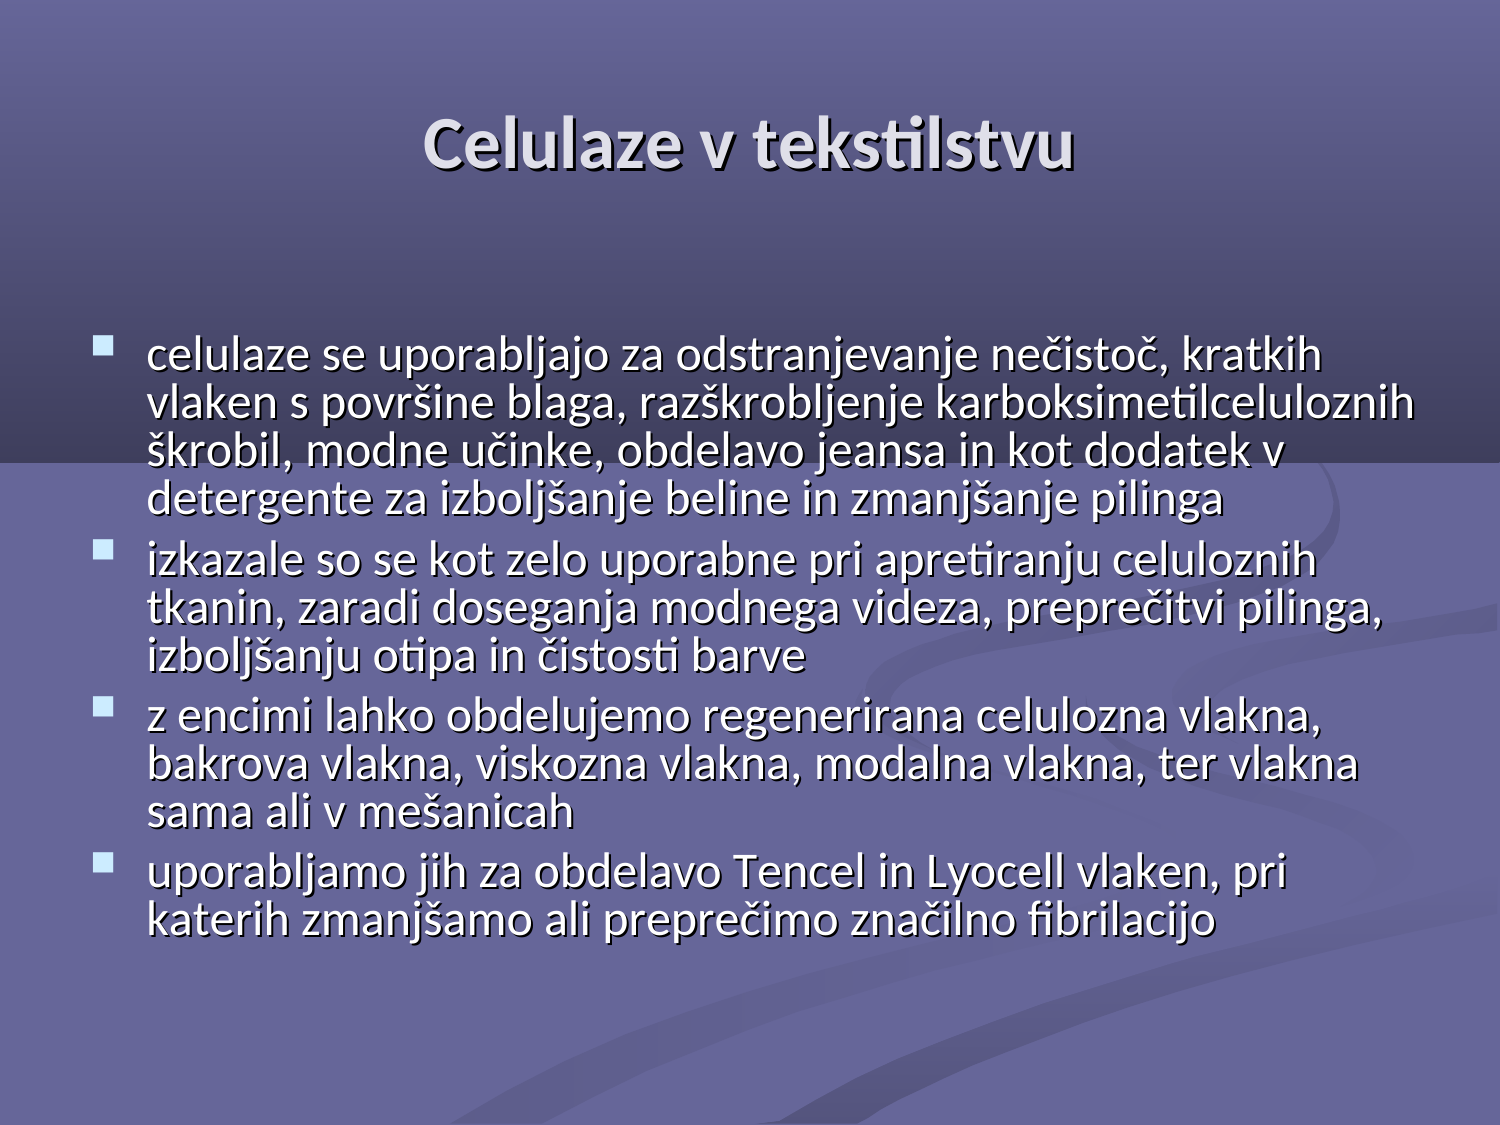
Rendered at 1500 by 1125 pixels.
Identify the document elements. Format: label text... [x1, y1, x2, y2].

list celulaze se uporabljajo za odstranjevanje nečistoč, kratkih vlaken s površine blaga, razškrobljenje karboksimetilceluloznih škrobil, modne učinke, obdelavo jeansa in kot dodatek v detergente za izboljšanje beline in zmanjšanje pilinga izkazale so se kot zelo uporabne pri apretiranju celuloznih tkanin, zaradi doseganja modnega videza, preprečitvi pilinga, izboljšanju otipa in čistosti barve z encimi lahko obdelujemo regenerirana celulozna vlakna, bakrova vlakna, viskozna vlakna, modalna vlakna, ter vlakna sama ali v mešanicah uporabljamo jih za obdelavo Tencel in Lyocell vlaken, pri katerih zmanjšamo ali preprečimo značilno fibrilacijo [75, 324, 1447, 1001]
title Celulaze v tekstilstvu [75, 45, 1426, 233]
